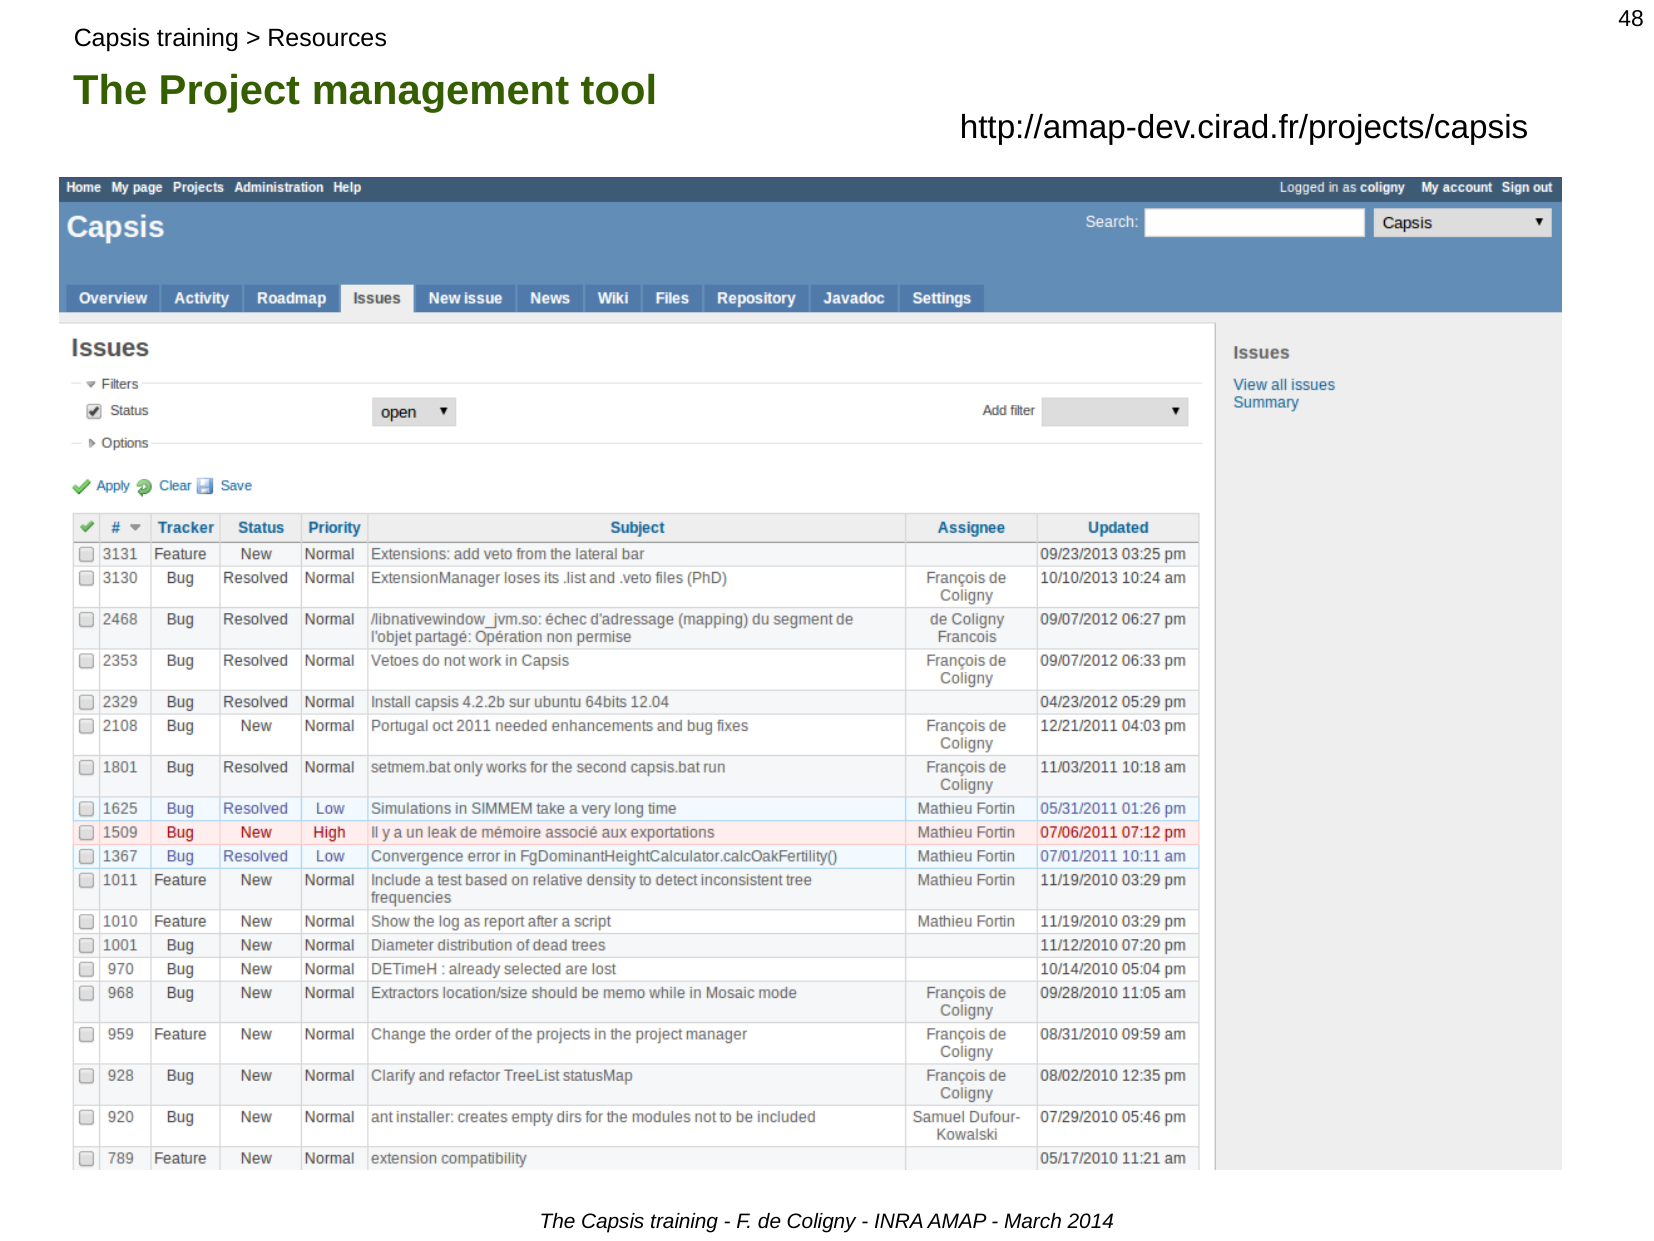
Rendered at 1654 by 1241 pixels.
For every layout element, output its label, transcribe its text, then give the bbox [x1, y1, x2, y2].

text_box http://amap-dev.cirad.fr/projects/capsis [944, 101, 1621, 154]
text_box Capsis training > Resources [59, 16, 1004, 60]
text_box The Capsis training - F. de Coligny - INRA AMAP - March 2014 [0, 1201, 1654, 1241]
picture [59, 177, 1562, 1170]
text_box The Project management tool [58, 59, 1151, 122]
